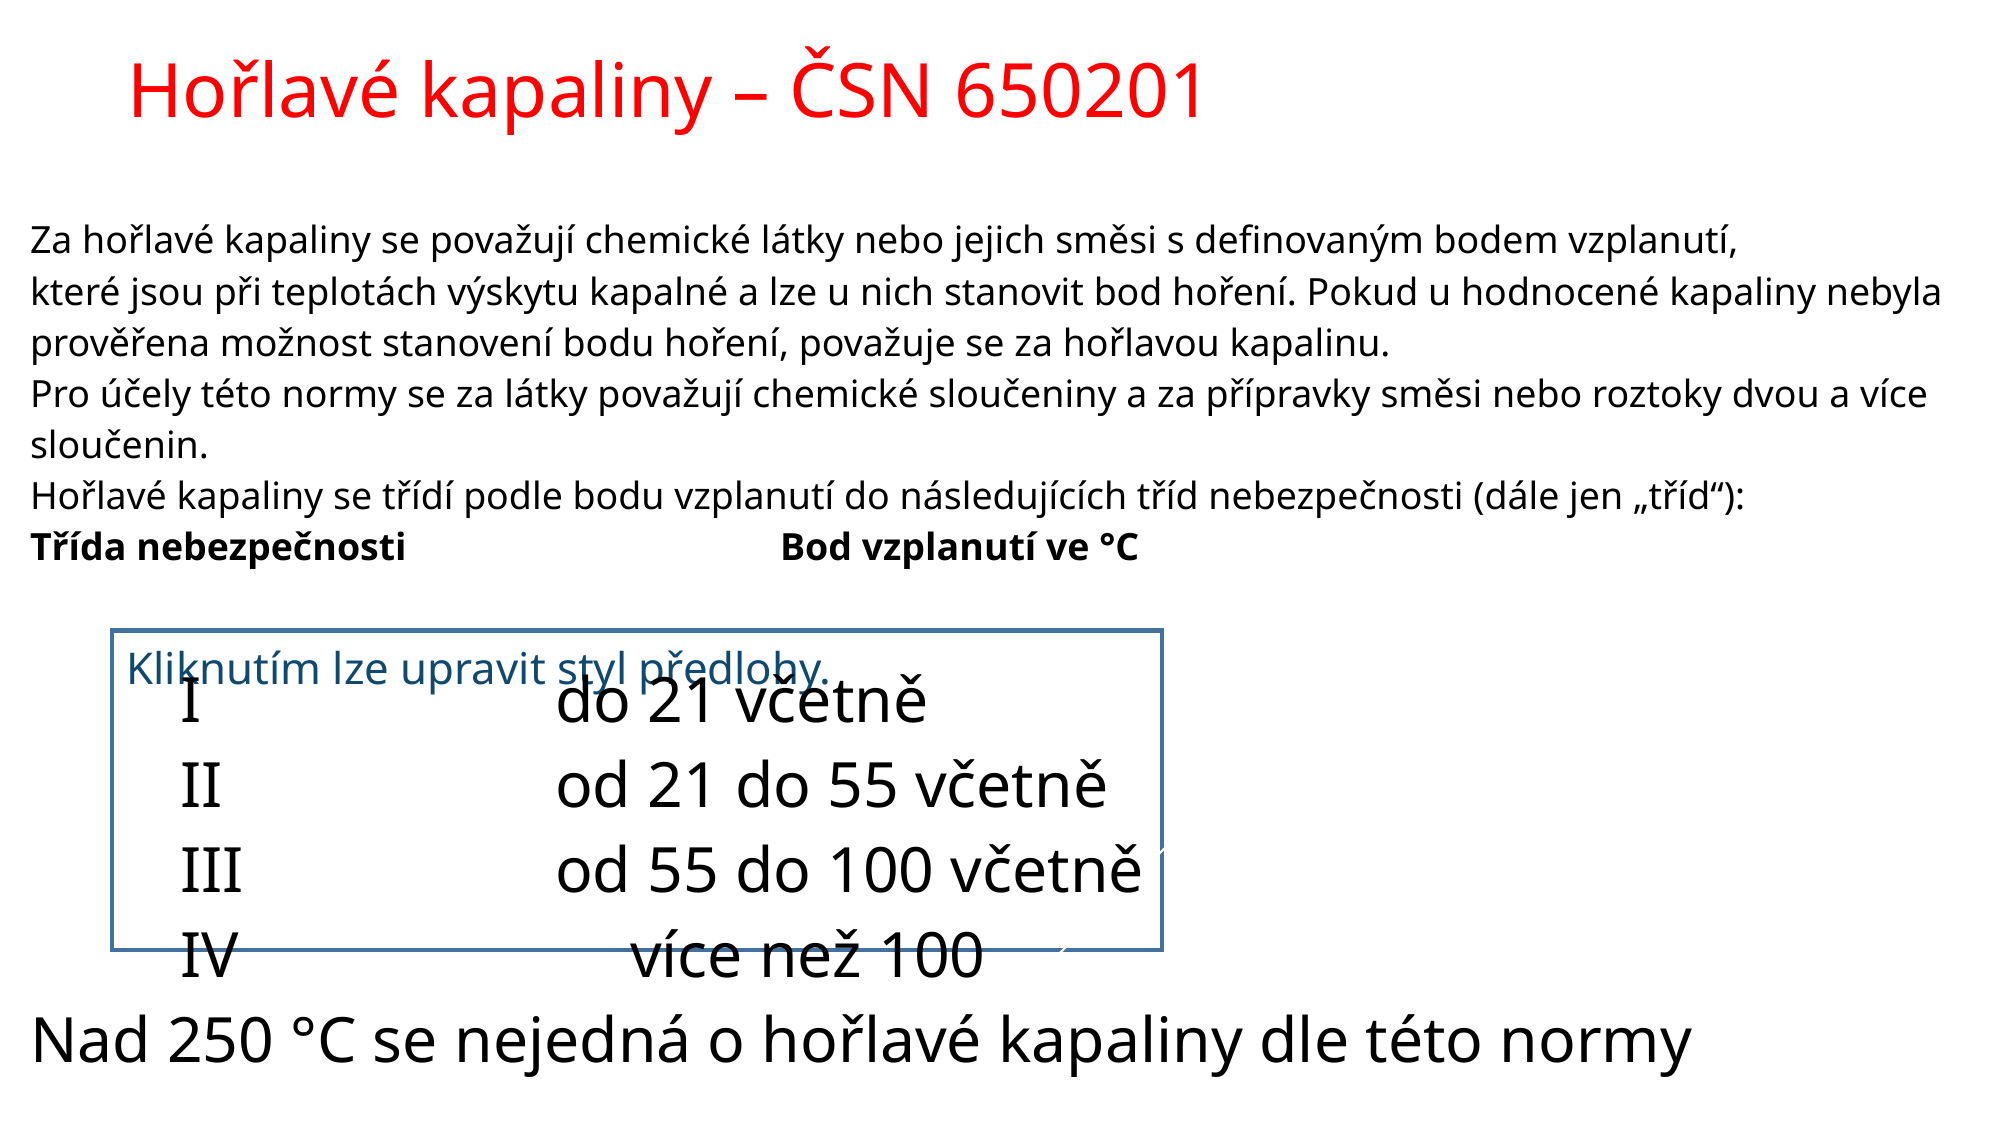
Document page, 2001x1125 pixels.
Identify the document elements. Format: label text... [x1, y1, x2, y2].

text_box Za hořlavé kapaliny se považují chemické látky nebo jejich směsi s definovaným bodem vzplanutí, které jsou při teplotách výskytu kapalné a lze u nich stanovit bod hoření. Pokud u hodnocené kapaliny nebyla prověřena možnost stanovení bodu hoření, považuje se za hořlavou kapalinu. Pro účely této normy se za látky považují chemické sloučeniny a za přípravky směsi nebo roztoky dvou a více sloučenin. Hořlavé kapaliny se třídí podle bodu vzplanutí do následujících tříd nebezpečnosti (dále jen „tříd“): Třída nebezpečnosti Bod vzplanutí ve °C I do 21 včetně II od 21 do 55 včetně III od 55 do 100 včetně IV více než 100 Nad 250 °C se nejedná o hořlavé kapaliny dle této normy [15, 206, 1983, 1081]
title Hořlavé kapaliny – ČSN 650201 [112, 16, 2001, 158]
